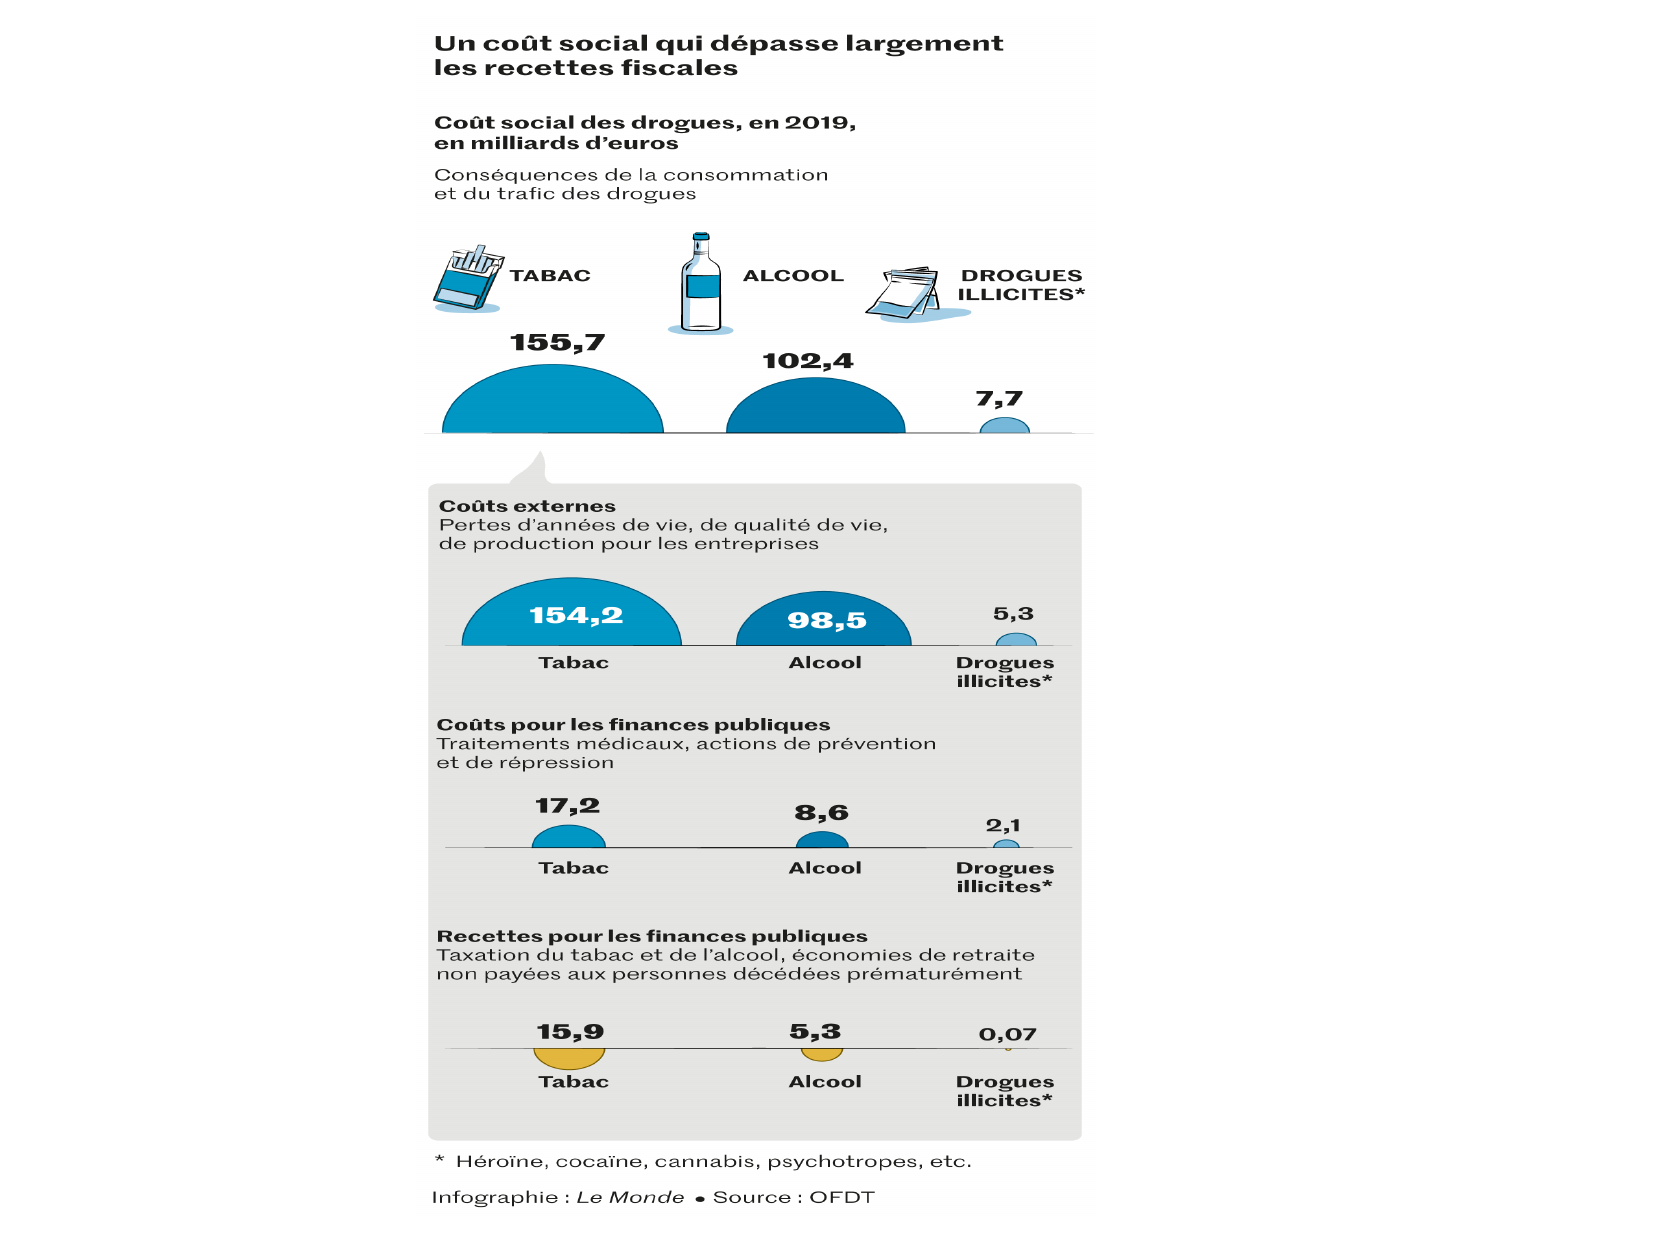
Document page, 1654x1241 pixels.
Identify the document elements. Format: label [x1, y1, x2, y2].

picture [415, 14, 1096, 1216]
